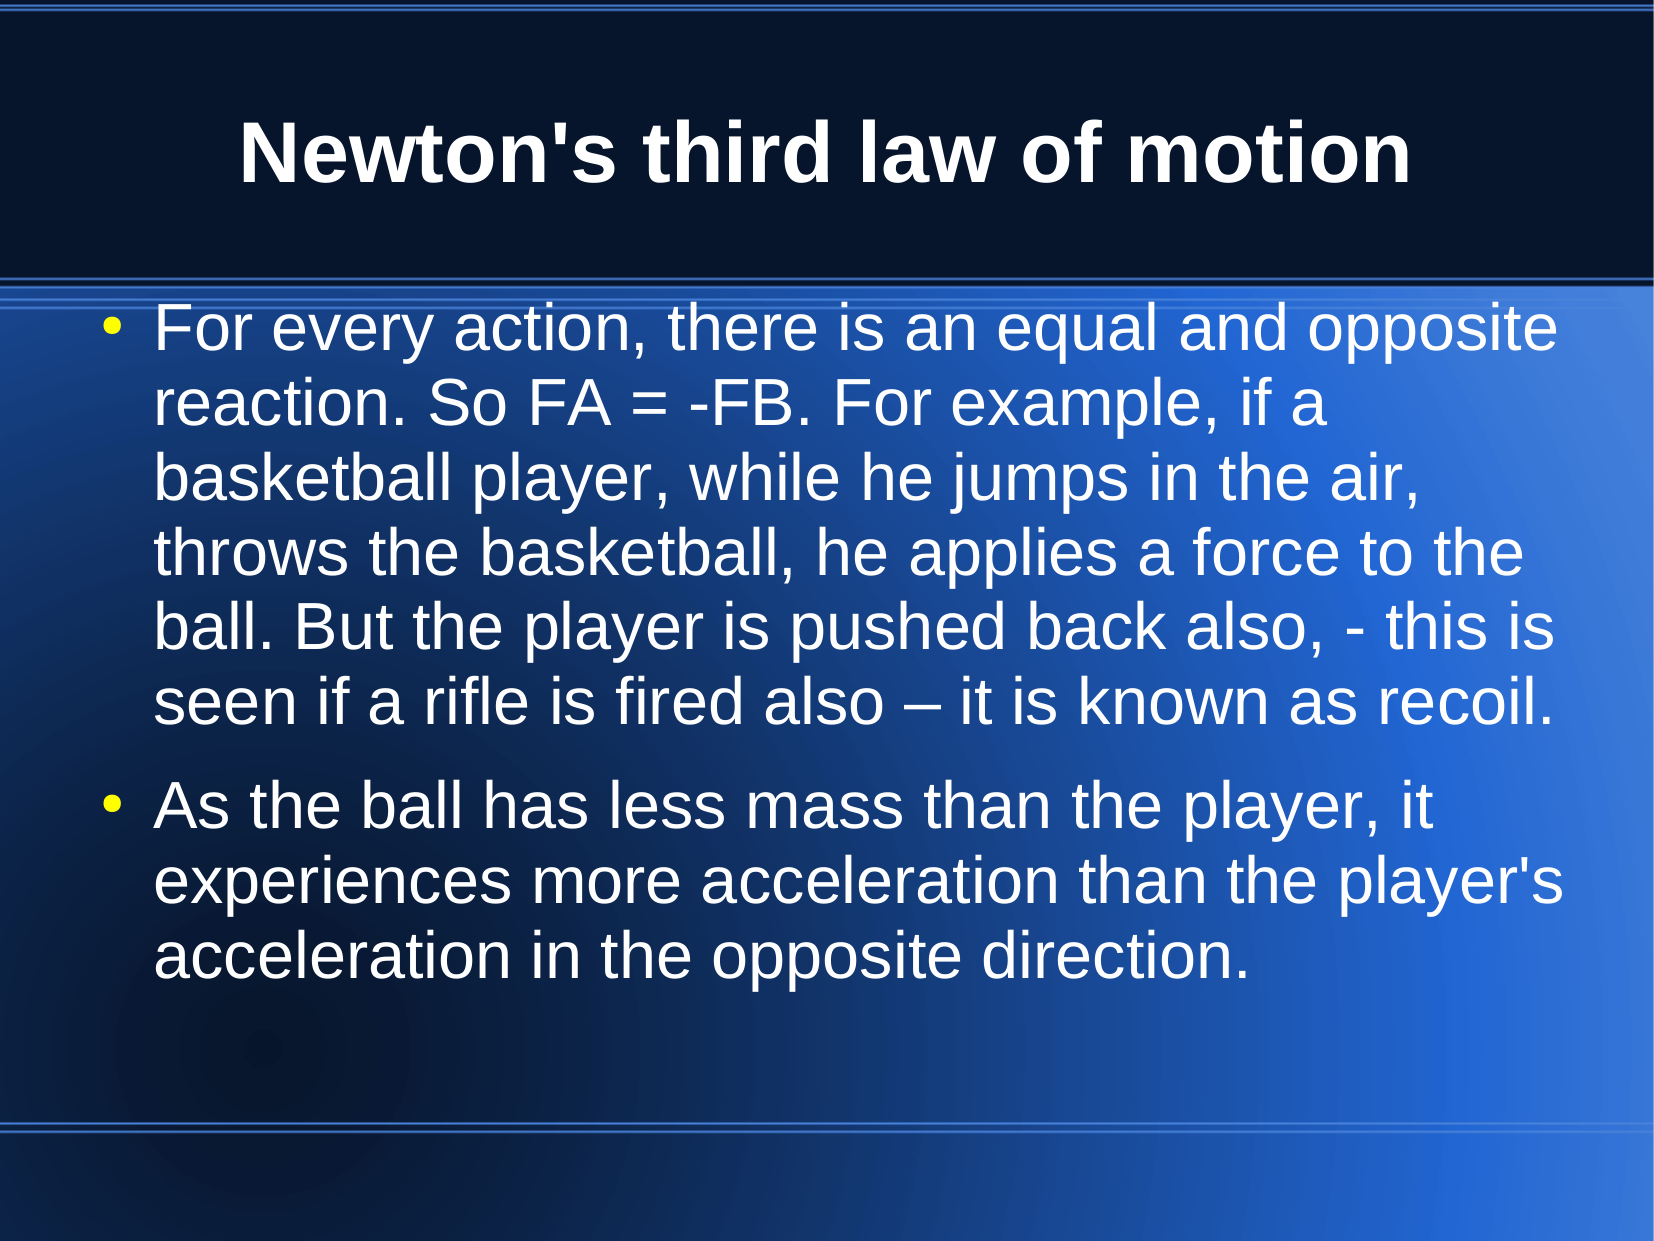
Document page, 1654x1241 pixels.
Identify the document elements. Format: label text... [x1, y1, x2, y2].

title Newton's third law of motion [82, 49, 1571, 257]
list For every action, there is an equal and opposite reaction. So FA = -FB. For example, if a basketball player, while he jumps in the air, throws the basketball, he applies a force to the ball. But the player is pushed back also, - this is seen if a rifle is fired also – it is known as recoil. As the ball has less mass than the player, it experiences more acceleration than the player's acceleration in the opposite direction. [82, 290, 1571, 1109]
picture [0, 0, 1654, 1241]
